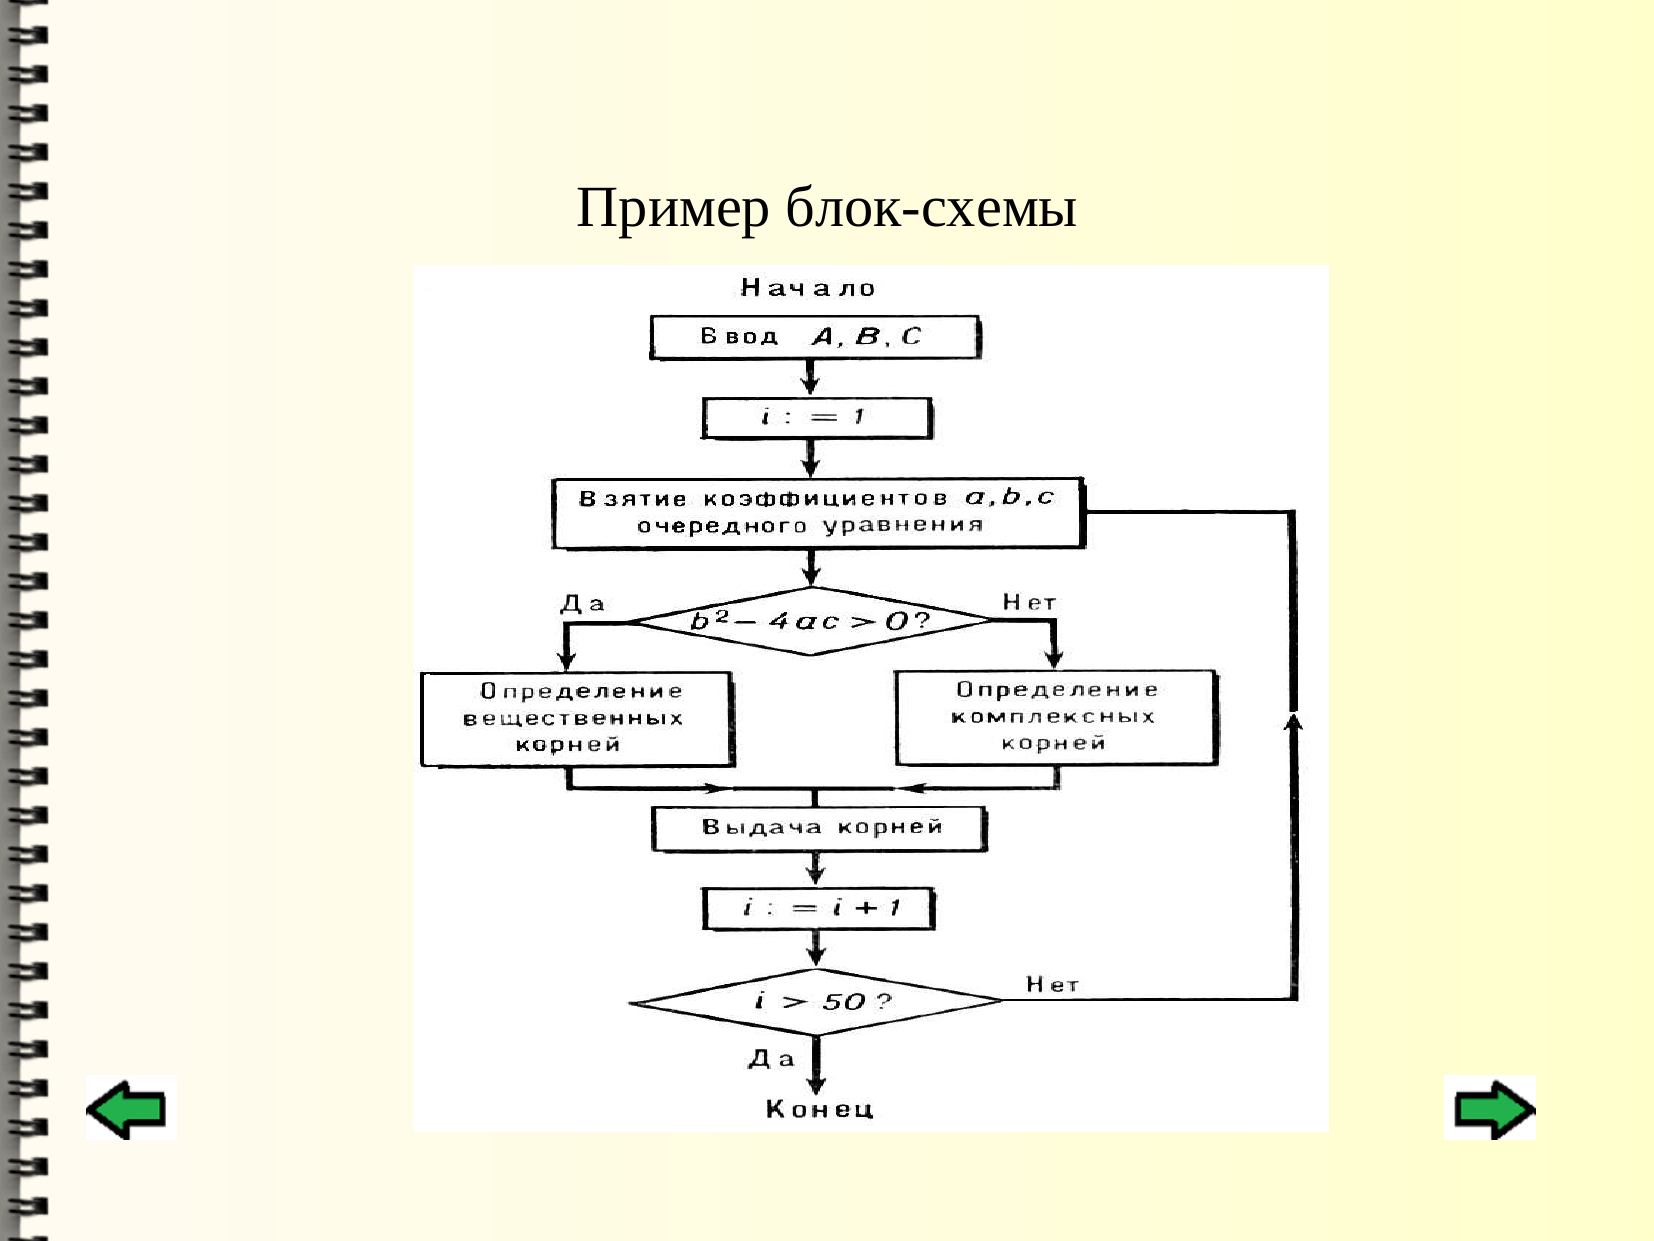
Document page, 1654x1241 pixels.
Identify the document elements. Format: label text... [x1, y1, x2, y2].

title Пример блок-схемы [121, 102, 1534, 310]
picture [86, 1075, 177, 1140]
picture [1444, 1075, 1536, 1140]
picture [413, 265, 1329, 1132]
picture [0, 0, 1654, 1241]
